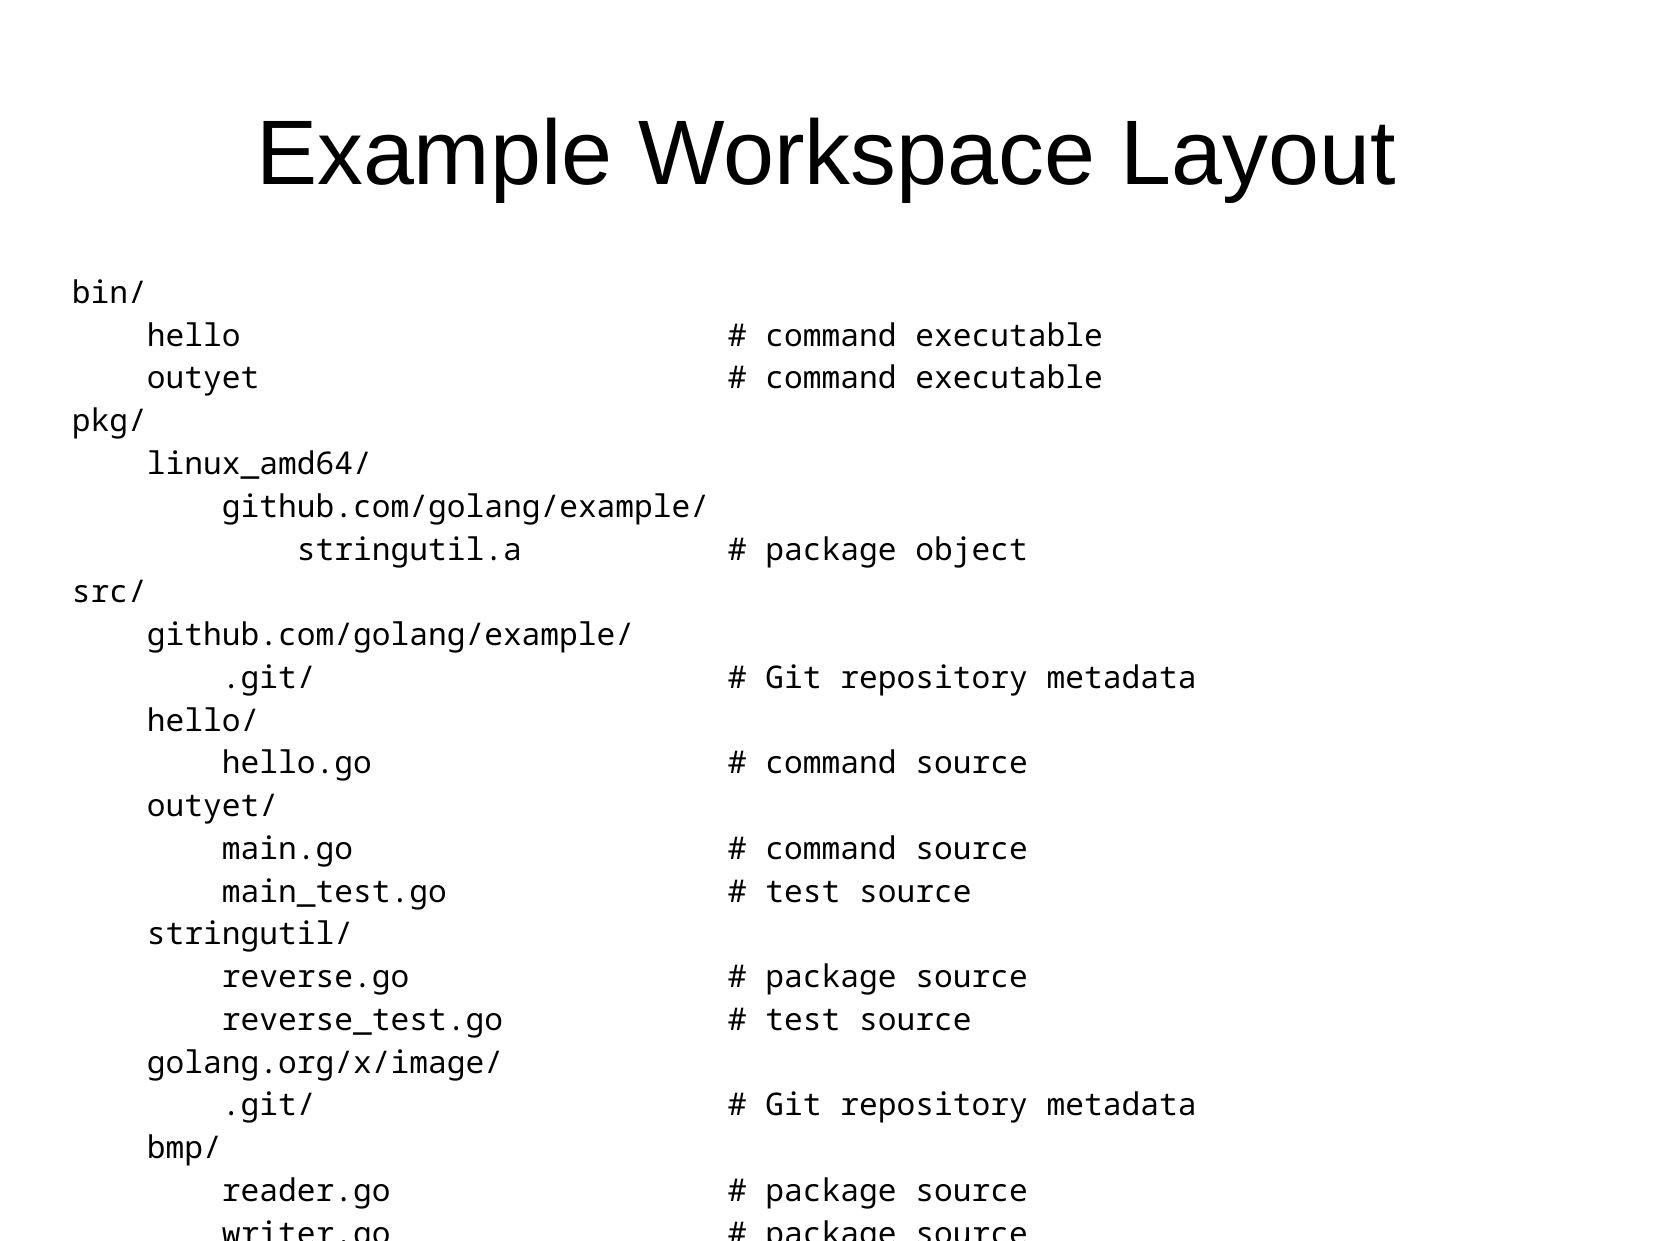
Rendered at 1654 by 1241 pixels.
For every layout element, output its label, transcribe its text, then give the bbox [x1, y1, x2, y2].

subtitle bin/ hello # command executable outyet # command executable pkg/ linux_amd64/ github.com/golang/example/ stringutil.a # package object src/ github.com/golang/example/ .git/ # Git repository metadata hello/ hello.go # command source outyet/ main.go # command source main_test.go # test source stringutil/ reverse.go # package source reverse_test.go # test source golang.org/x/image/ .git/ # Git repository metadata bmp/ reader.go # package source writer.go # package source [71, 270, 1561, 1110]
title Example Workspace Layout [82, 49, 1571, 257]
